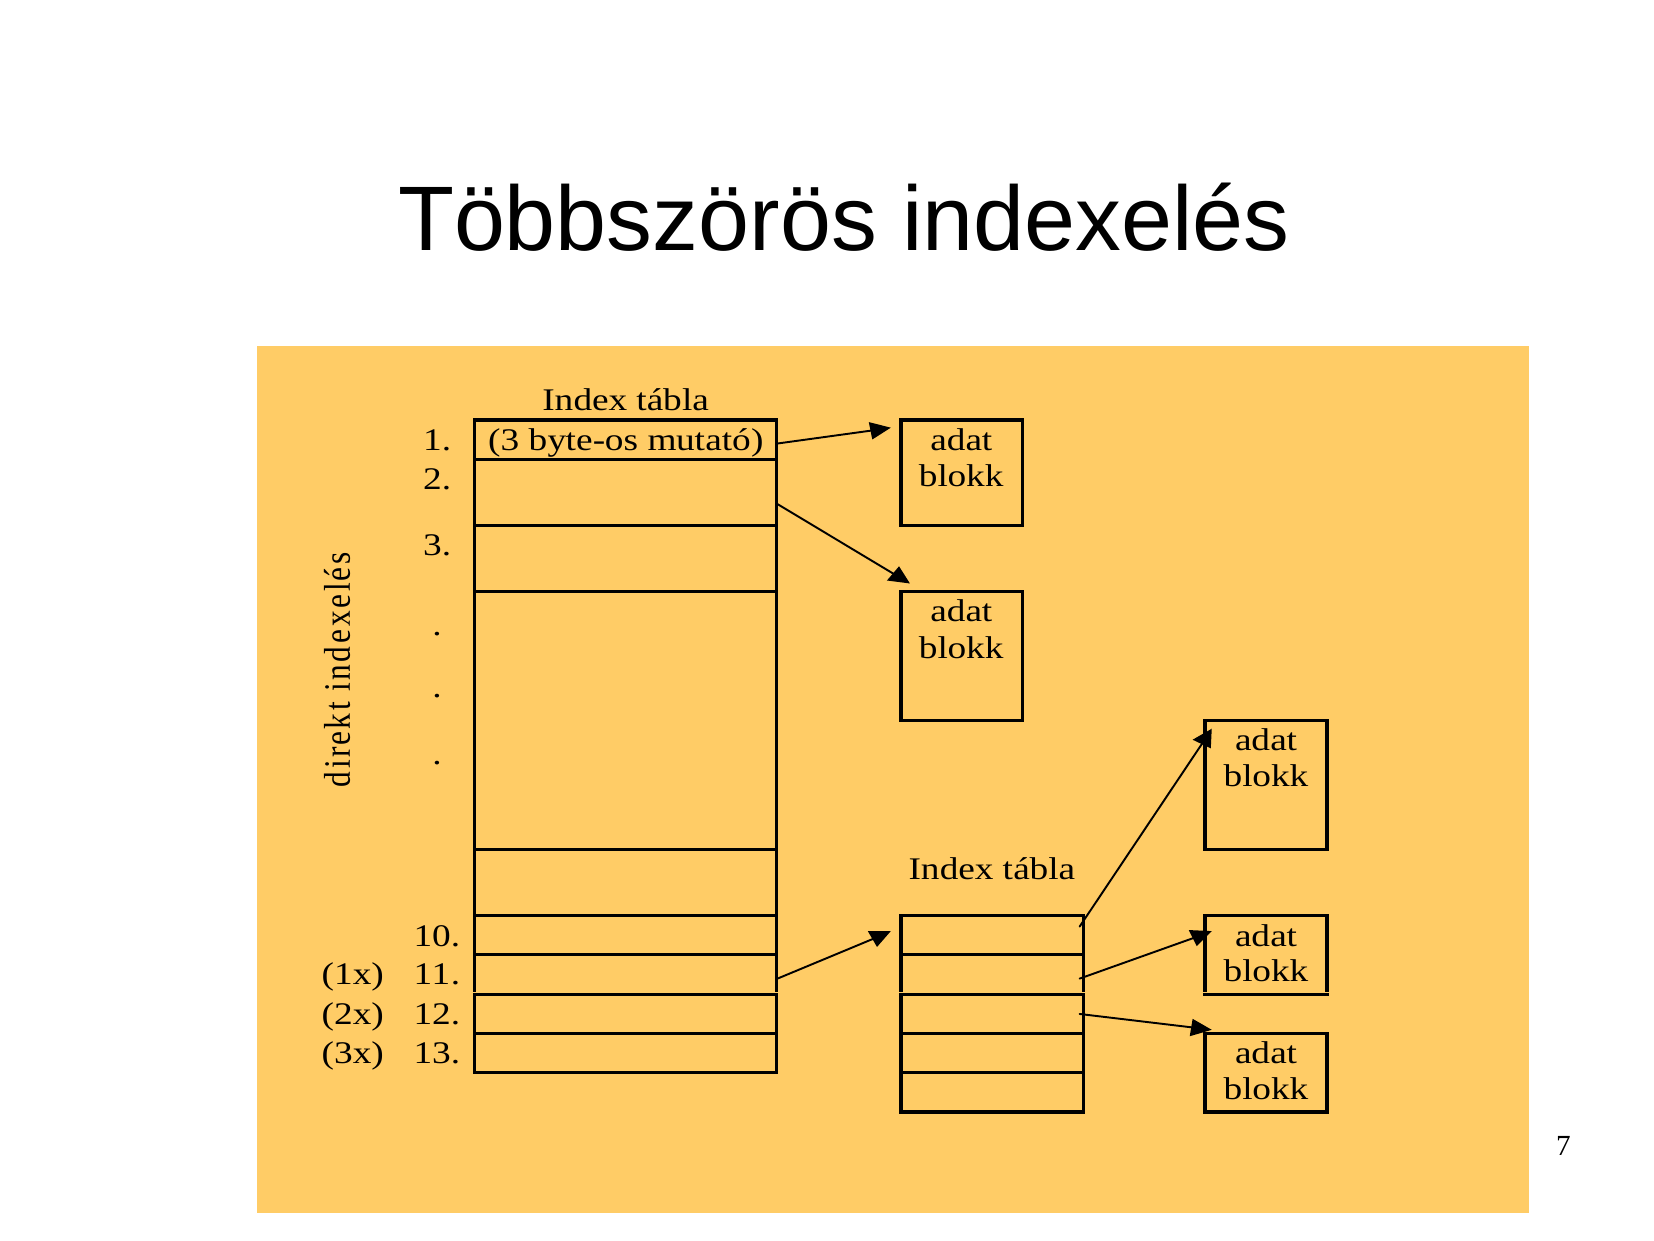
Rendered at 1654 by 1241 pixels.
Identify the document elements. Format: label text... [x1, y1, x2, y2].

chart [257, 346, 1530, 1213]
title Többszörös indexelés [124, 110, 1530, 317]
